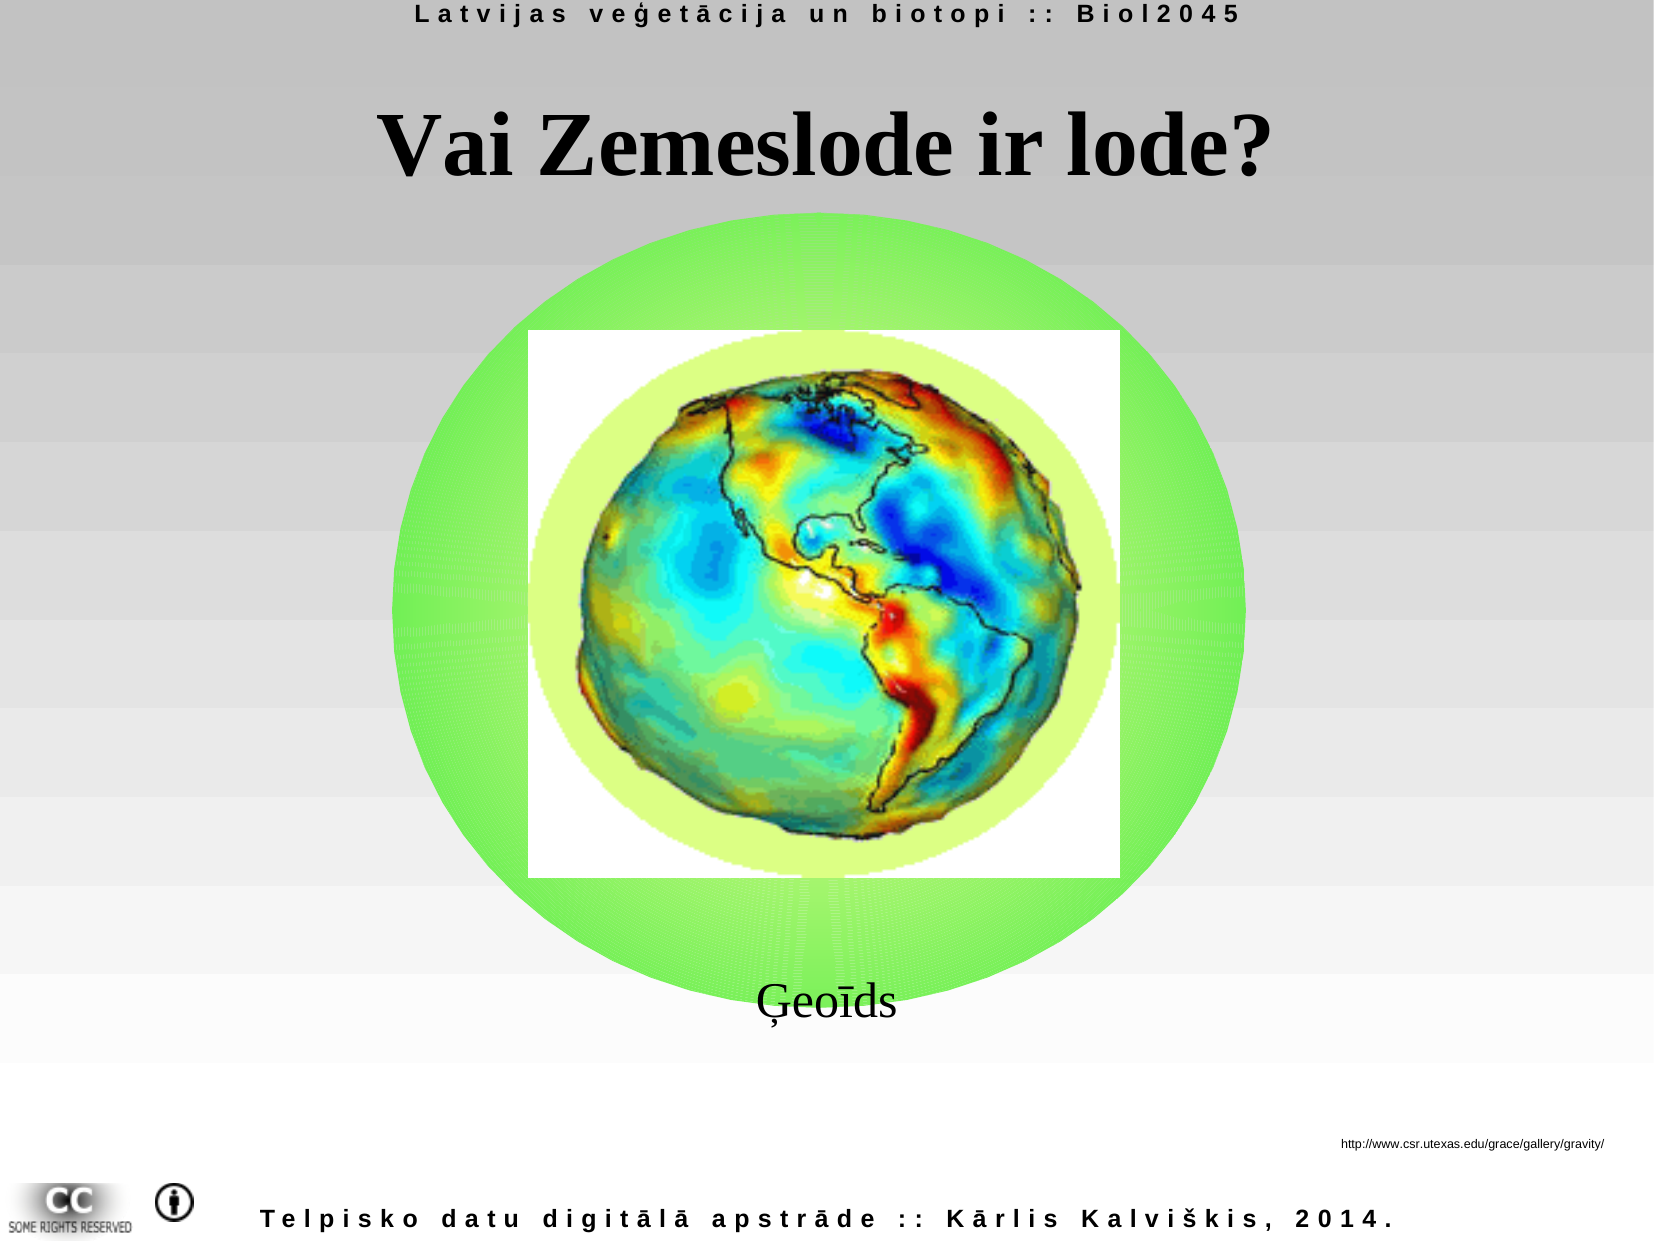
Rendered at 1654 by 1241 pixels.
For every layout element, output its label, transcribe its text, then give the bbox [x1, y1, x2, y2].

text_box Ģeoīds [755, 972, 898, 1086]
picture [0, 287, 1654, 1241]
text_box [392, 287, 1246, 1004]
text_box http://www.csr.utexas.edu/grace/gallery/gravity/ [1341, 1137, 1605, 1152]
picture [528, 330, 1120, 878]
title Vai Zemeslode ir lode? [0, 1, 1654, 287]
